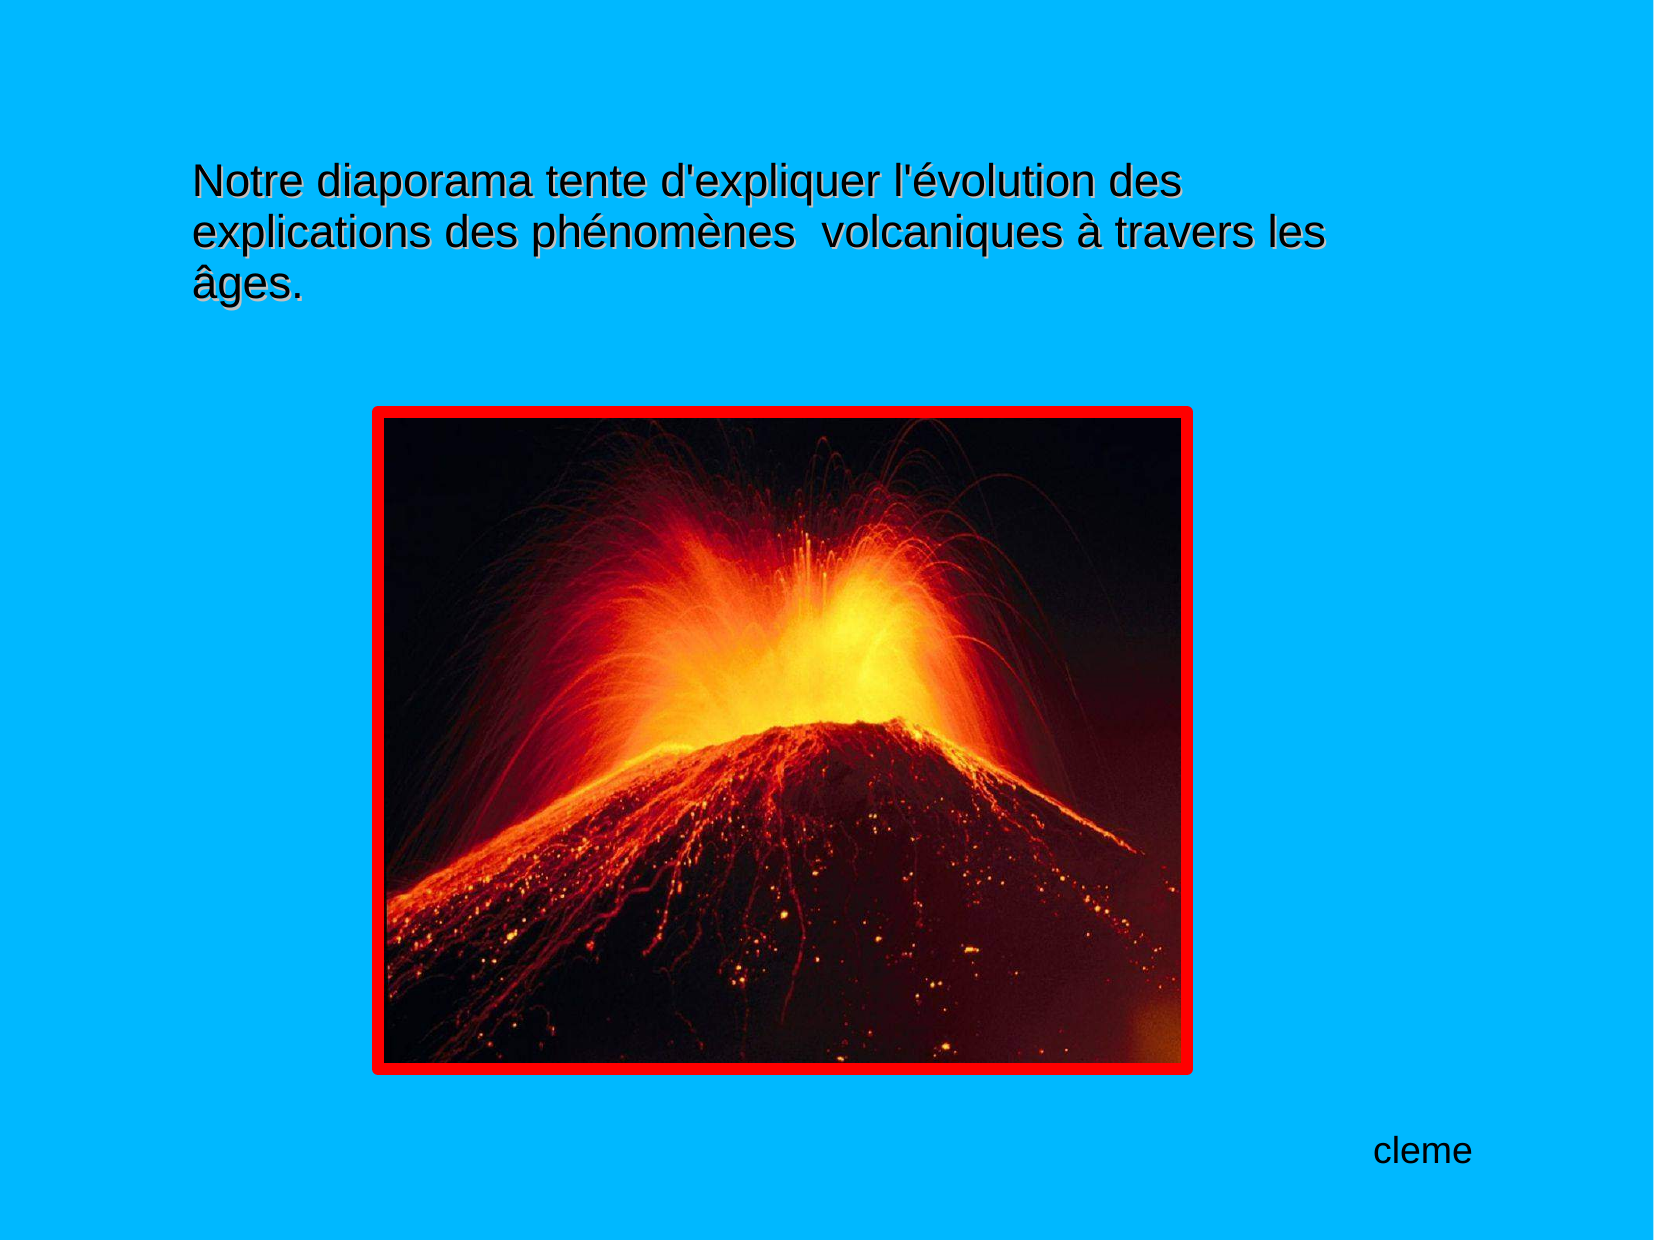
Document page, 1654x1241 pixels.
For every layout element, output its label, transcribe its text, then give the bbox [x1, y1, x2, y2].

text_box Notre diaporama tente d'expliquer l'évolution des explications des phénomènes volcaniques à travers les âges. [177, 147, 1418, 316]
picture [383, 417, 1182, 1063]
text_box cleme [1358, 1122, 1536, 1179]
